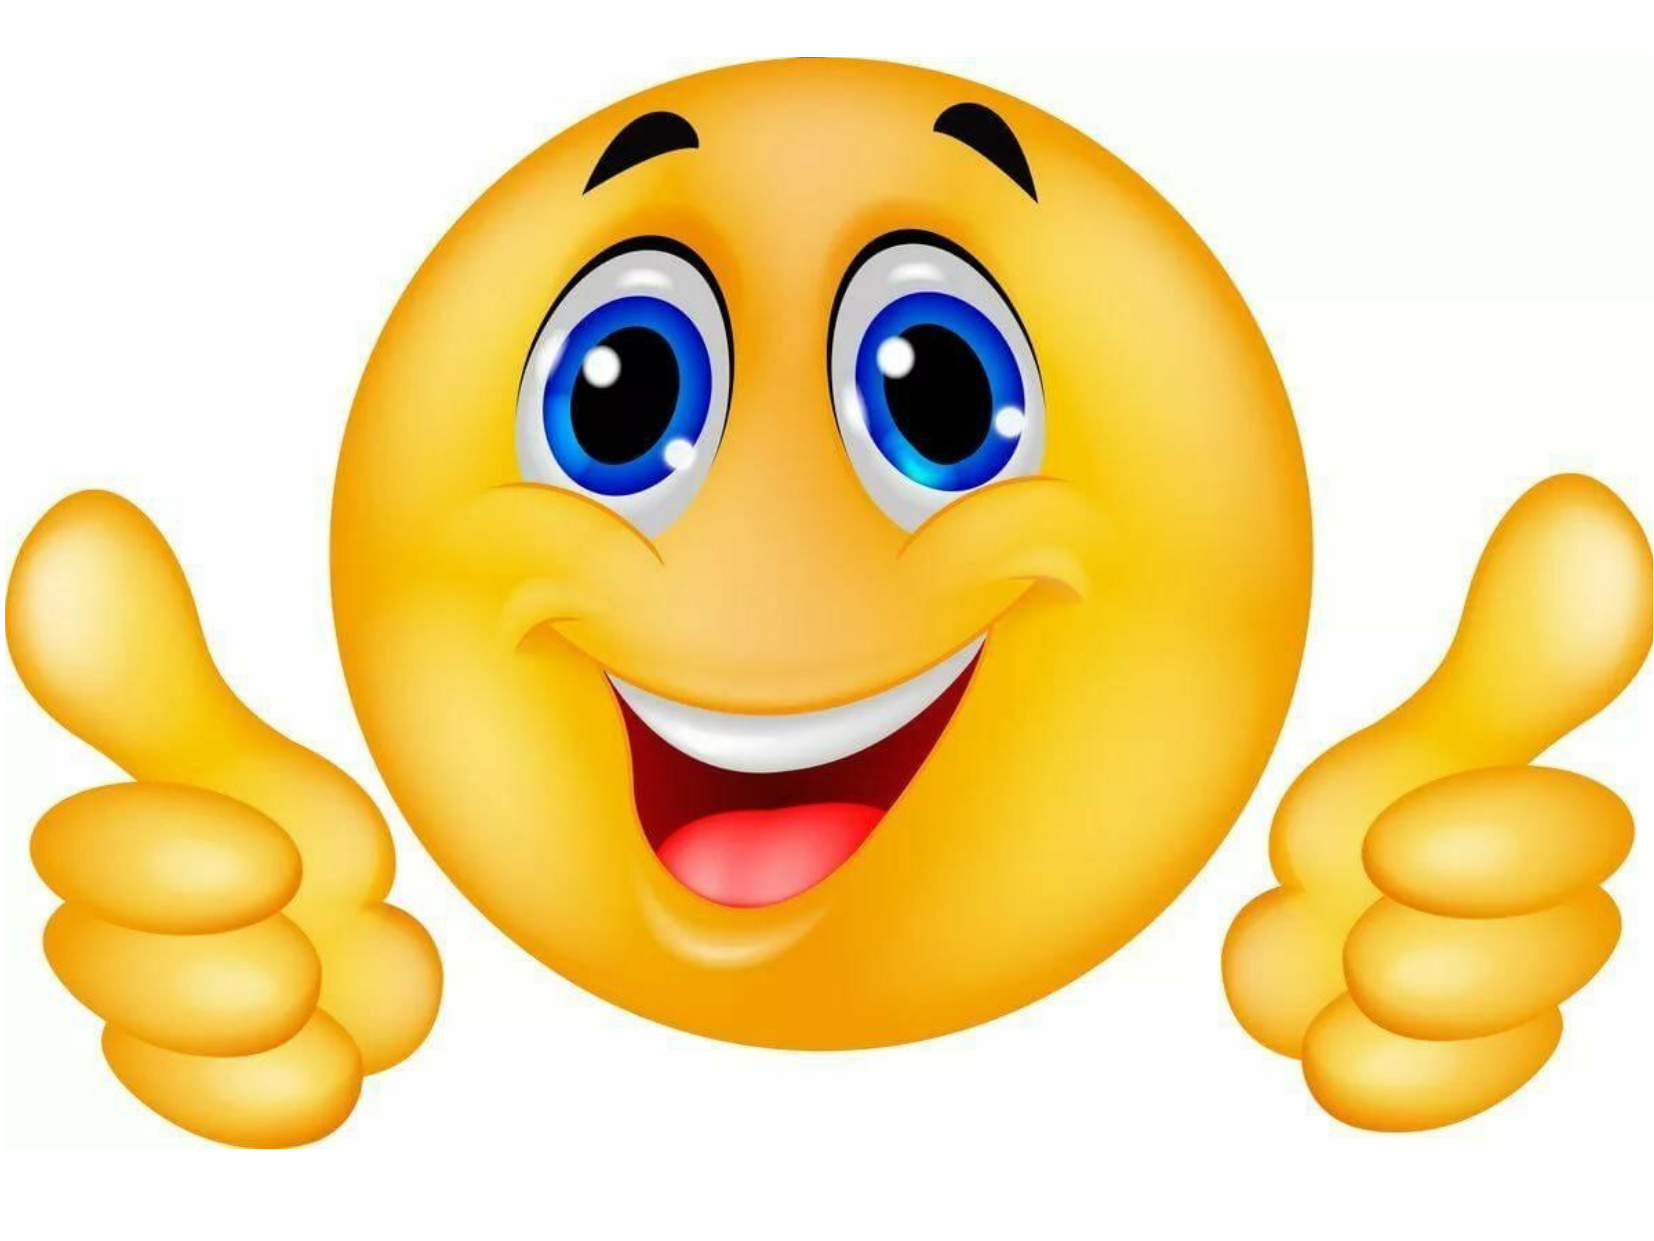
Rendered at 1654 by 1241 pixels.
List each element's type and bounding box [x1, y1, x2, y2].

picture [5, 57, 1654, 1149]
